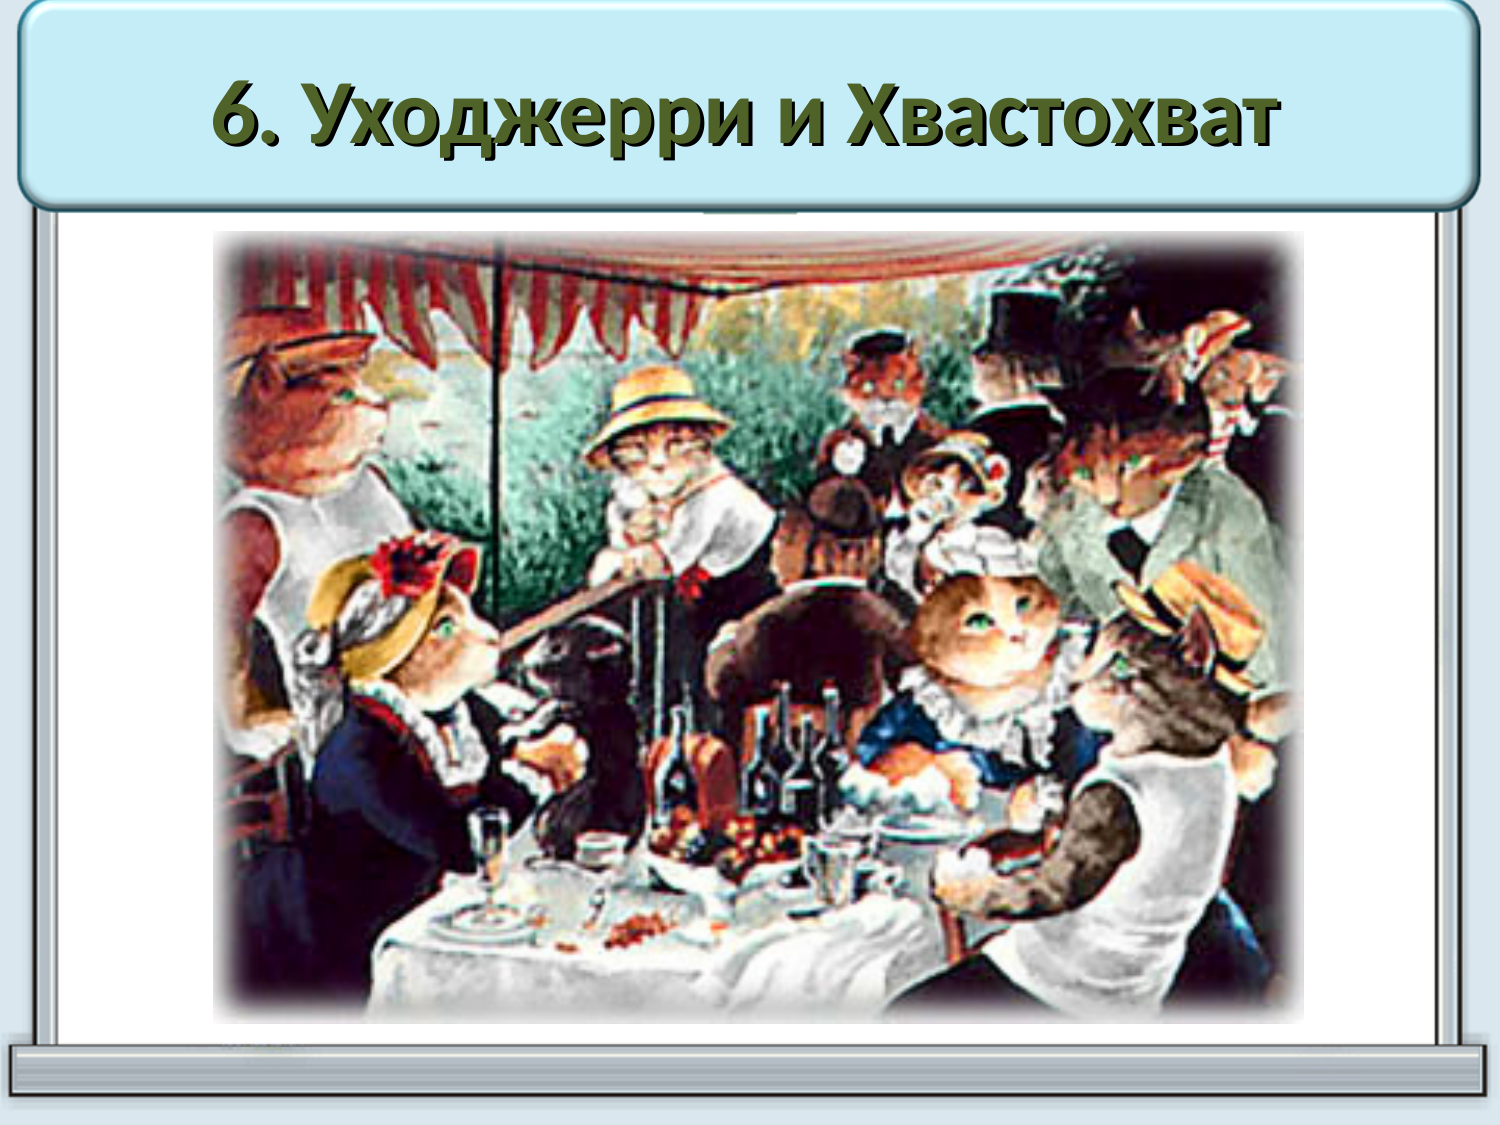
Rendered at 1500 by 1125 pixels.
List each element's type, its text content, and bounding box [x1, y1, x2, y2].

picture [213, 231, 1304, 1024]
title 6. Уходжерри и Хвастохват [70, 35, 1421, 178]
